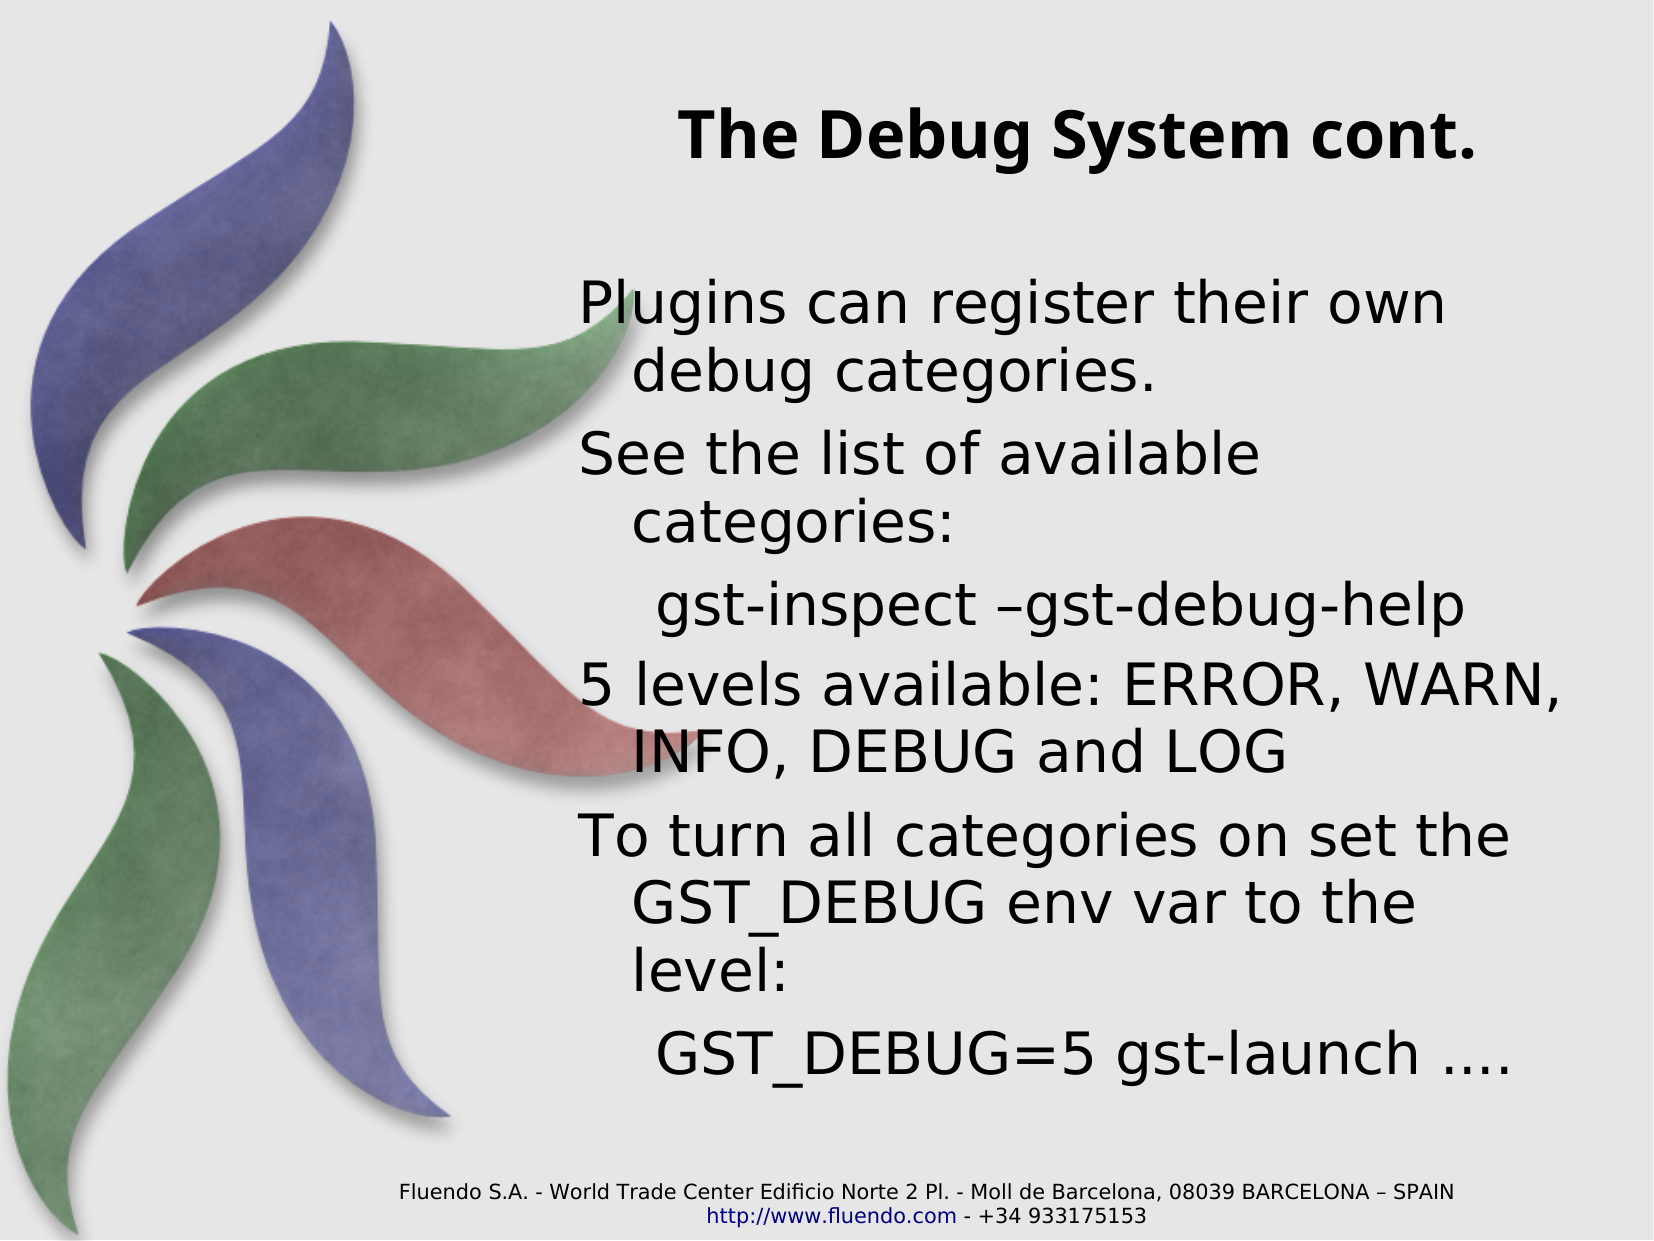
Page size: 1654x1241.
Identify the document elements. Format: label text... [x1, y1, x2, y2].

list Plugins can register their own debug categories. See the list of available categories: gst-inspect –gst-debug-help 5 levels available: ERROR, WARN, INFO, DEBUG and LOG To turn all categories on set the GST_DEBUG env var to the level: GST_DEBUG=5 gst-launch .... [561, 236, 1595, 1123]
picture [0, 0, 711, 1241]
title The Debug System cont. [561, 59, 1595, 207]
